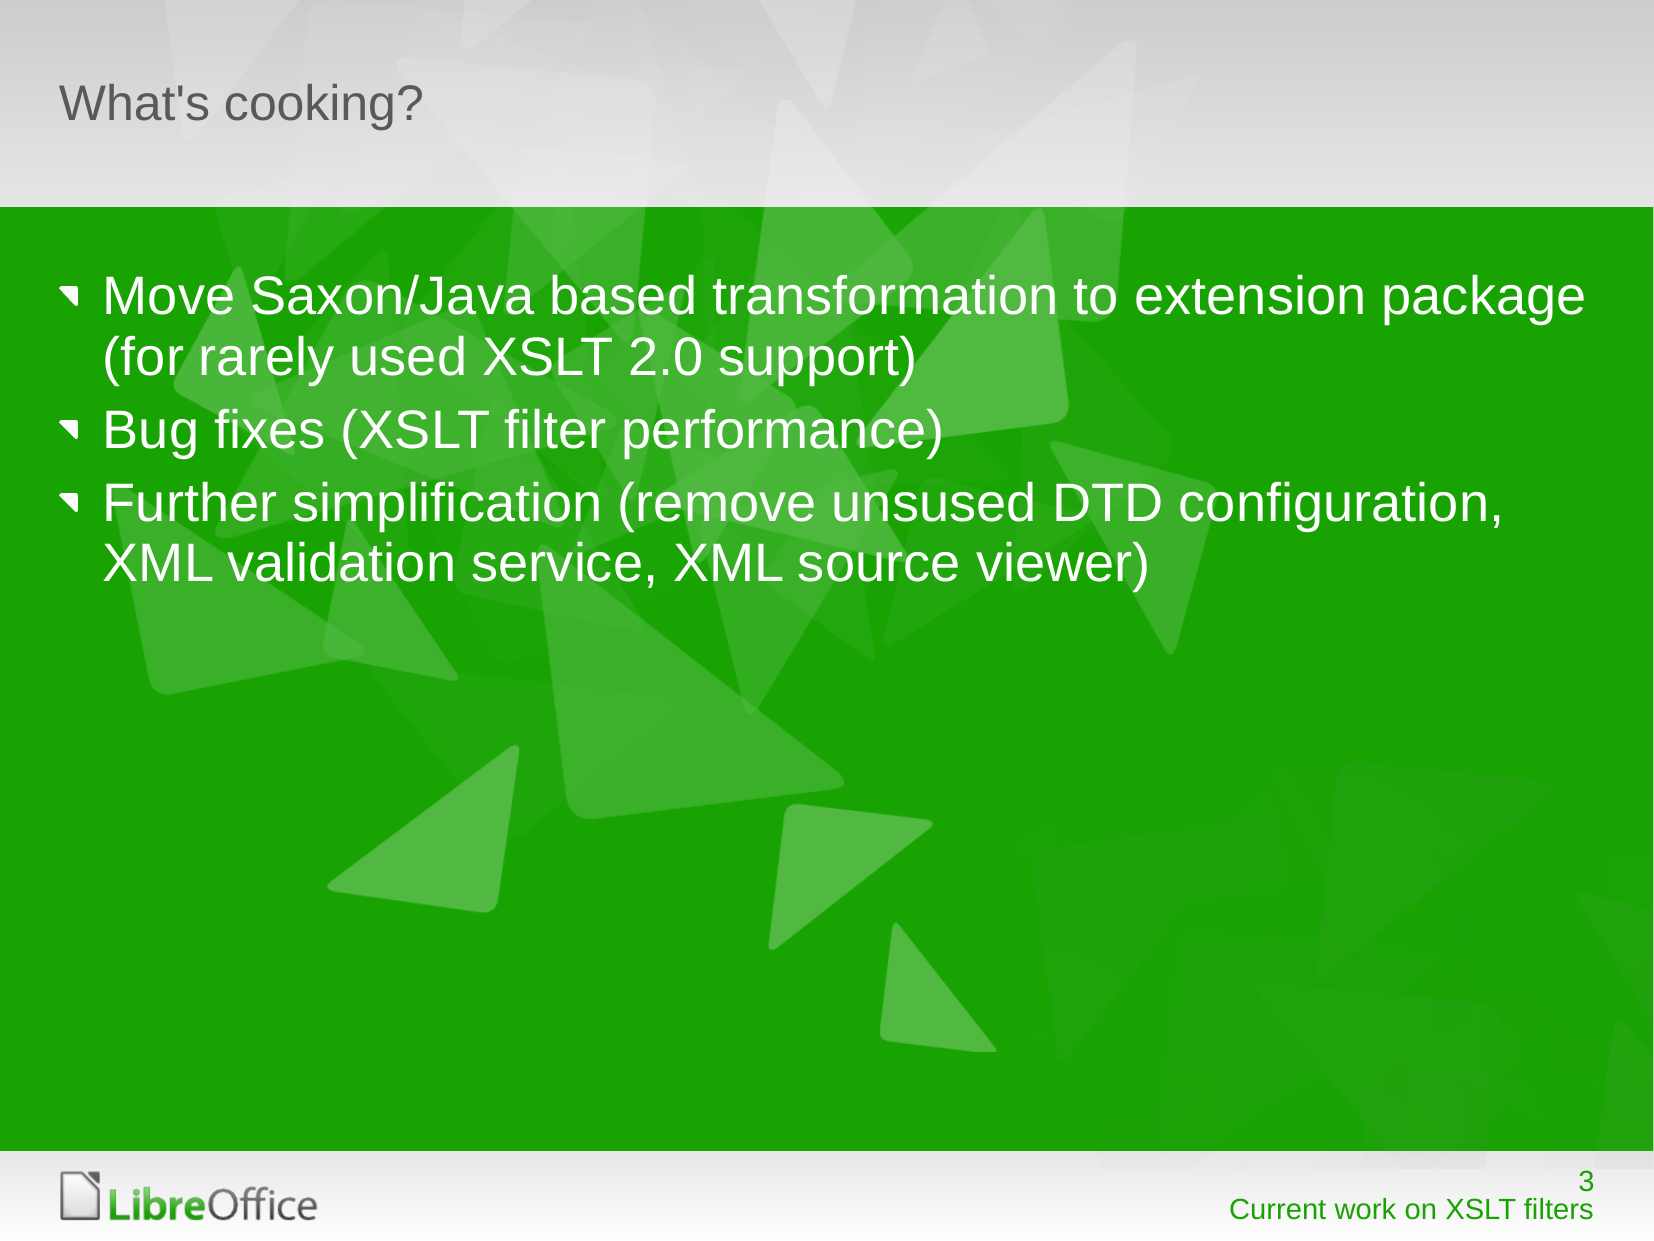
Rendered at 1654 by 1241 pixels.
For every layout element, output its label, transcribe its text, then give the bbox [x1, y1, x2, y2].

title What's cooking? [59, 29, 1595, 178]
list Move Saxon/Java based transformation to extension package (for rarely used XSLT 2.0 support) Bug fixes (XSLT filter performance) Further simplification (remove unsused DTD configuration, XML validation service, XML source viewer) [59, 265, 1595, 594]
picture [0, 0, 1654, 1169]
picture [41, 1152, 337, 1240]
